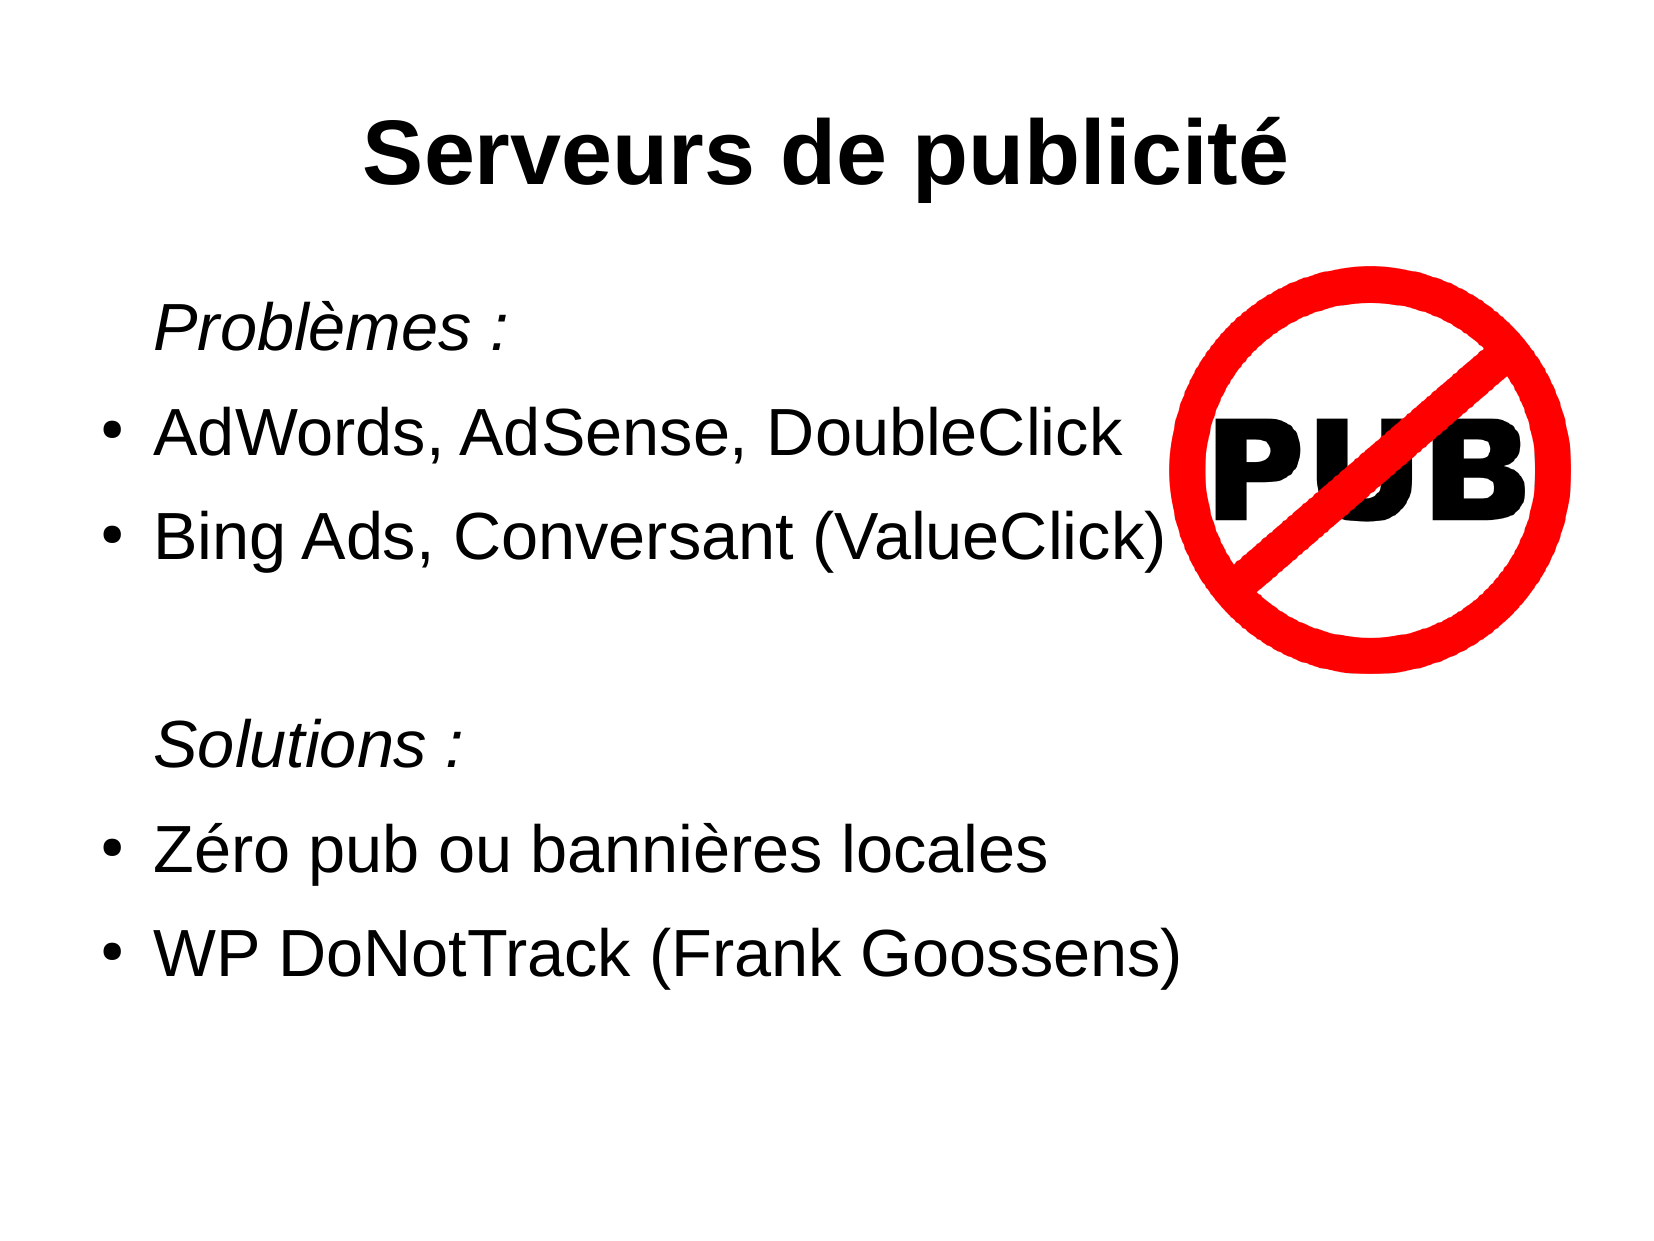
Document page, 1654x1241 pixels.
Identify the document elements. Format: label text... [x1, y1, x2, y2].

list Problèmes : AdWords, AdSense, DoubleClick Bing Ads, Conversant (ValueClick) Solutions : Zéro pub ou bannières locales WP DoNotTrack (Frank Goossens) [82, 290, 1538, 1010]
title Serveurs de publicité [82, 49, 1571, 257]
picture [1169, 266, 1571, 674]
